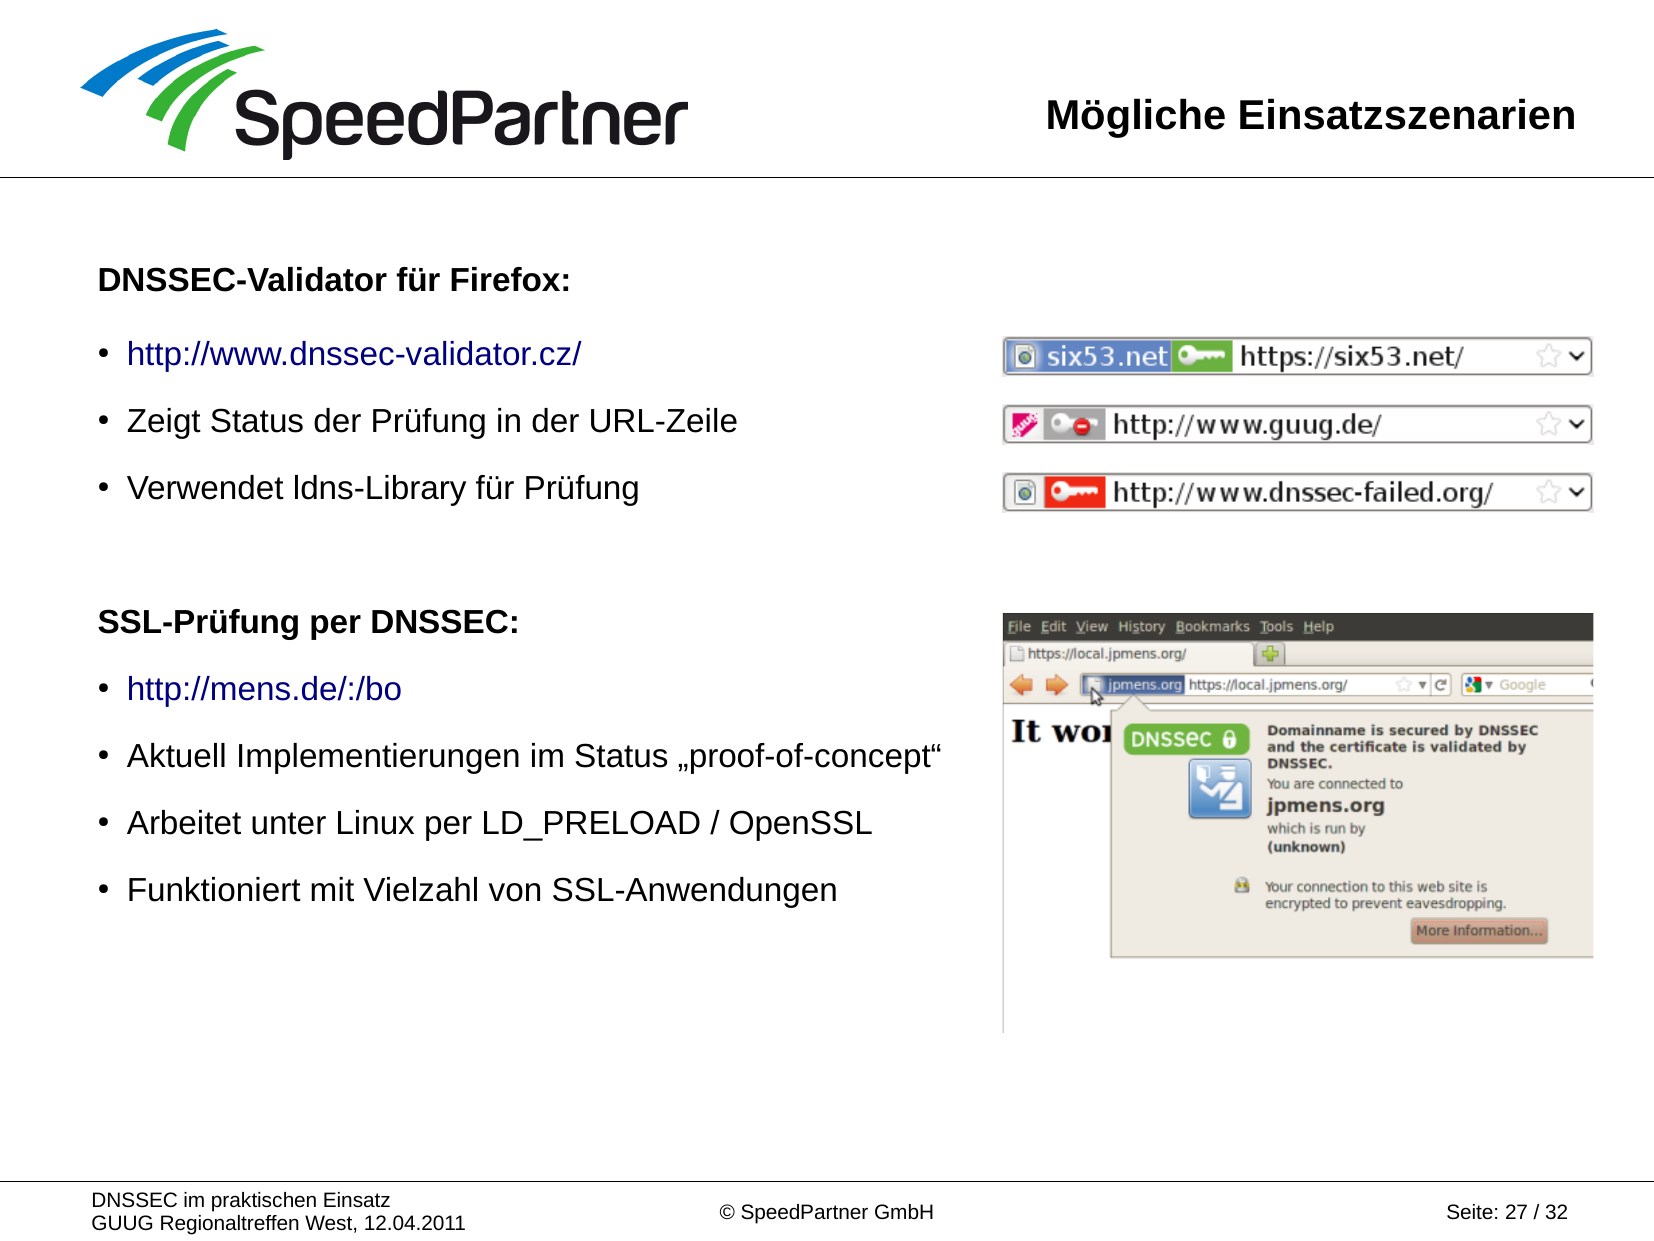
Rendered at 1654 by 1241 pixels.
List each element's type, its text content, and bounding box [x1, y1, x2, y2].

picture [1002, 404, 1594, 445]
picture [80, 29, 688, 160]
picture [1002, 472, 1594, 513]
text_box DNSSEC-Validator für Firefox: http://www.dnssec-validator.cz/ Zeigt Status der Prüfung in der URL-Zeile Verwendet ldns-Library für Prüfung SSL-Prüfung per DNSSEC: http://mens.de/:/bo Aktuell Implementierungen im Status „proof-of-concept“ Arbeitet unter Linux per LD_PRELOAD / OpenSSL Funktioniert mit Vielzahl von SSL-Anwendungen [82, 253, 1565, 1151]
picture [1002, 613, 1594, 1033]
title Mögliche Einsatzszenarien [590, 70, 1577, 160]
picture [1002, 336, 1594, 377]
